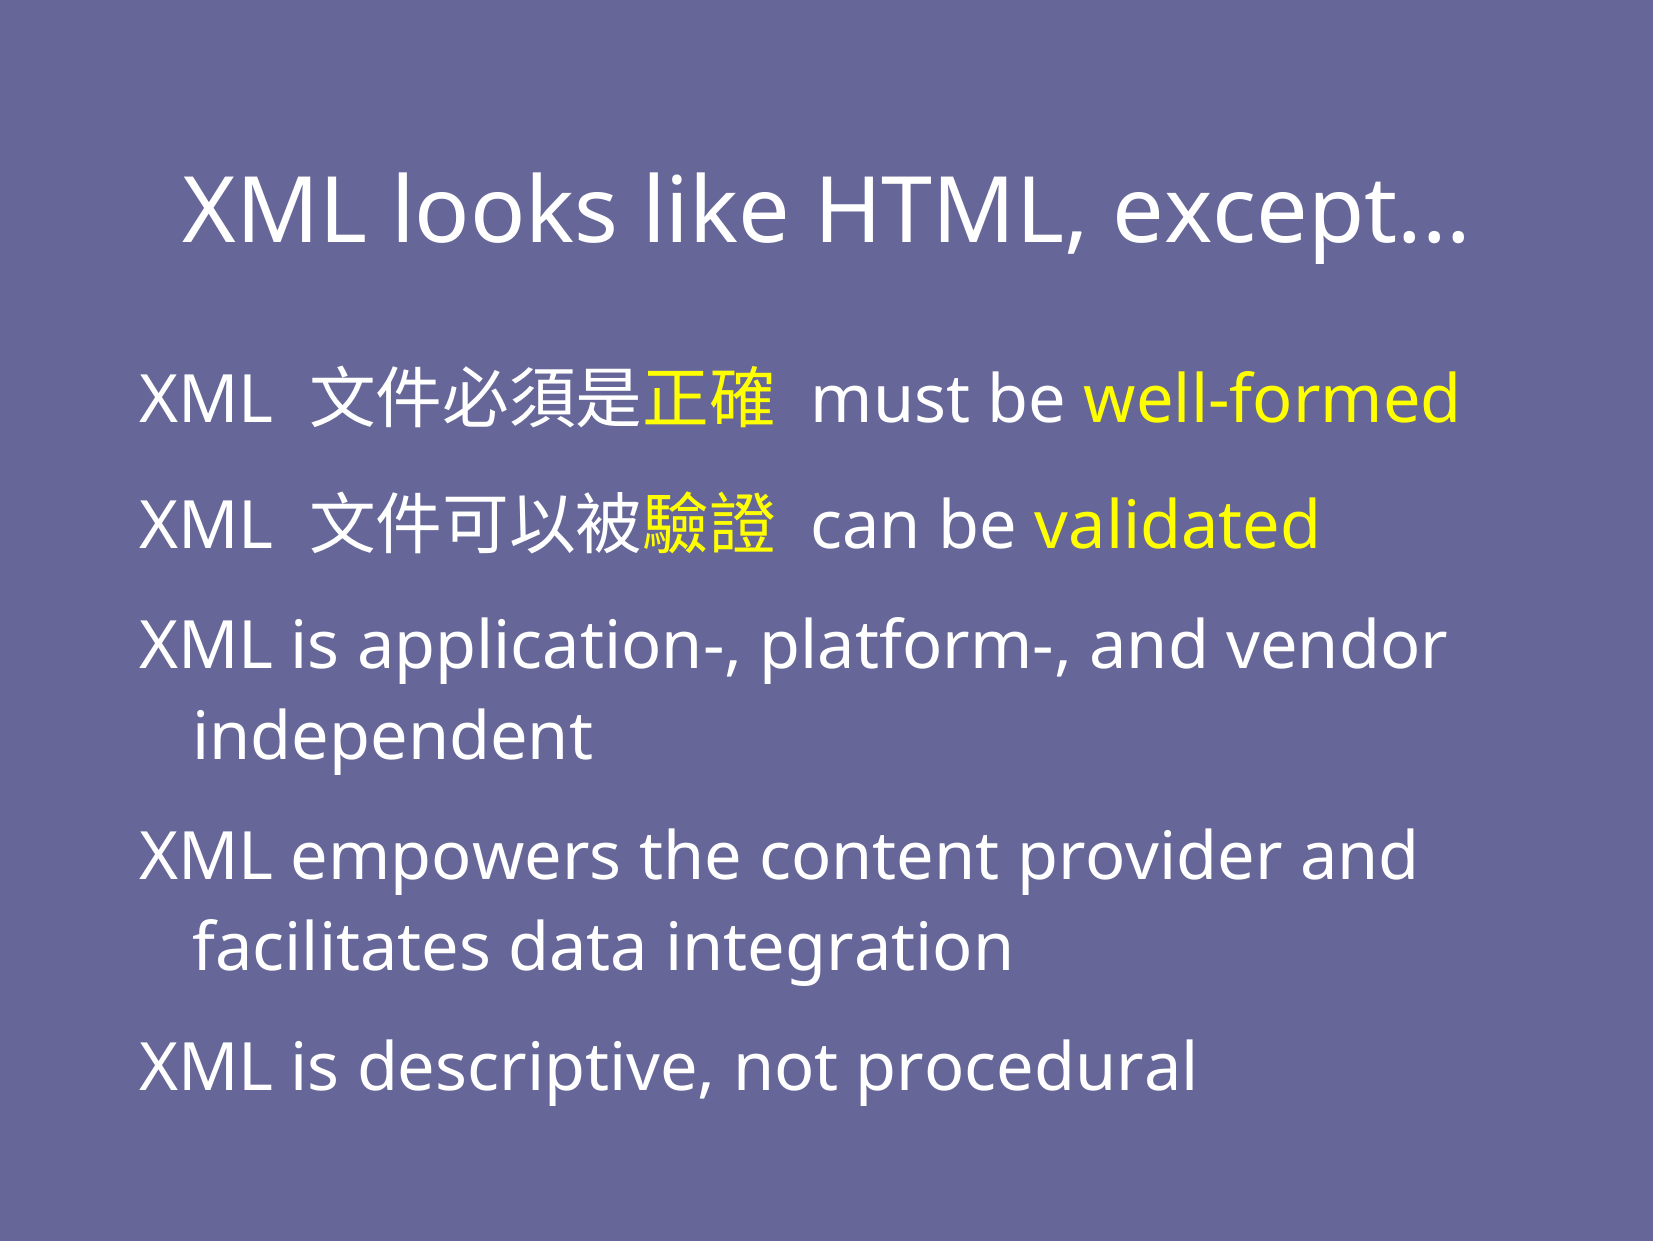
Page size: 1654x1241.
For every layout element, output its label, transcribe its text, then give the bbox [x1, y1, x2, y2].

list XML 文件必須是正確 must be well-formed XML 文件可以被驗證 can be validated XML is application-, platform-, and vendor independent XML empowers the content provider and facilitates data integration XML is descriptive, not procedural [121, 344, 1534, 1127]
title XML looks like HTML, except... [121, 102, 1534, 311]
